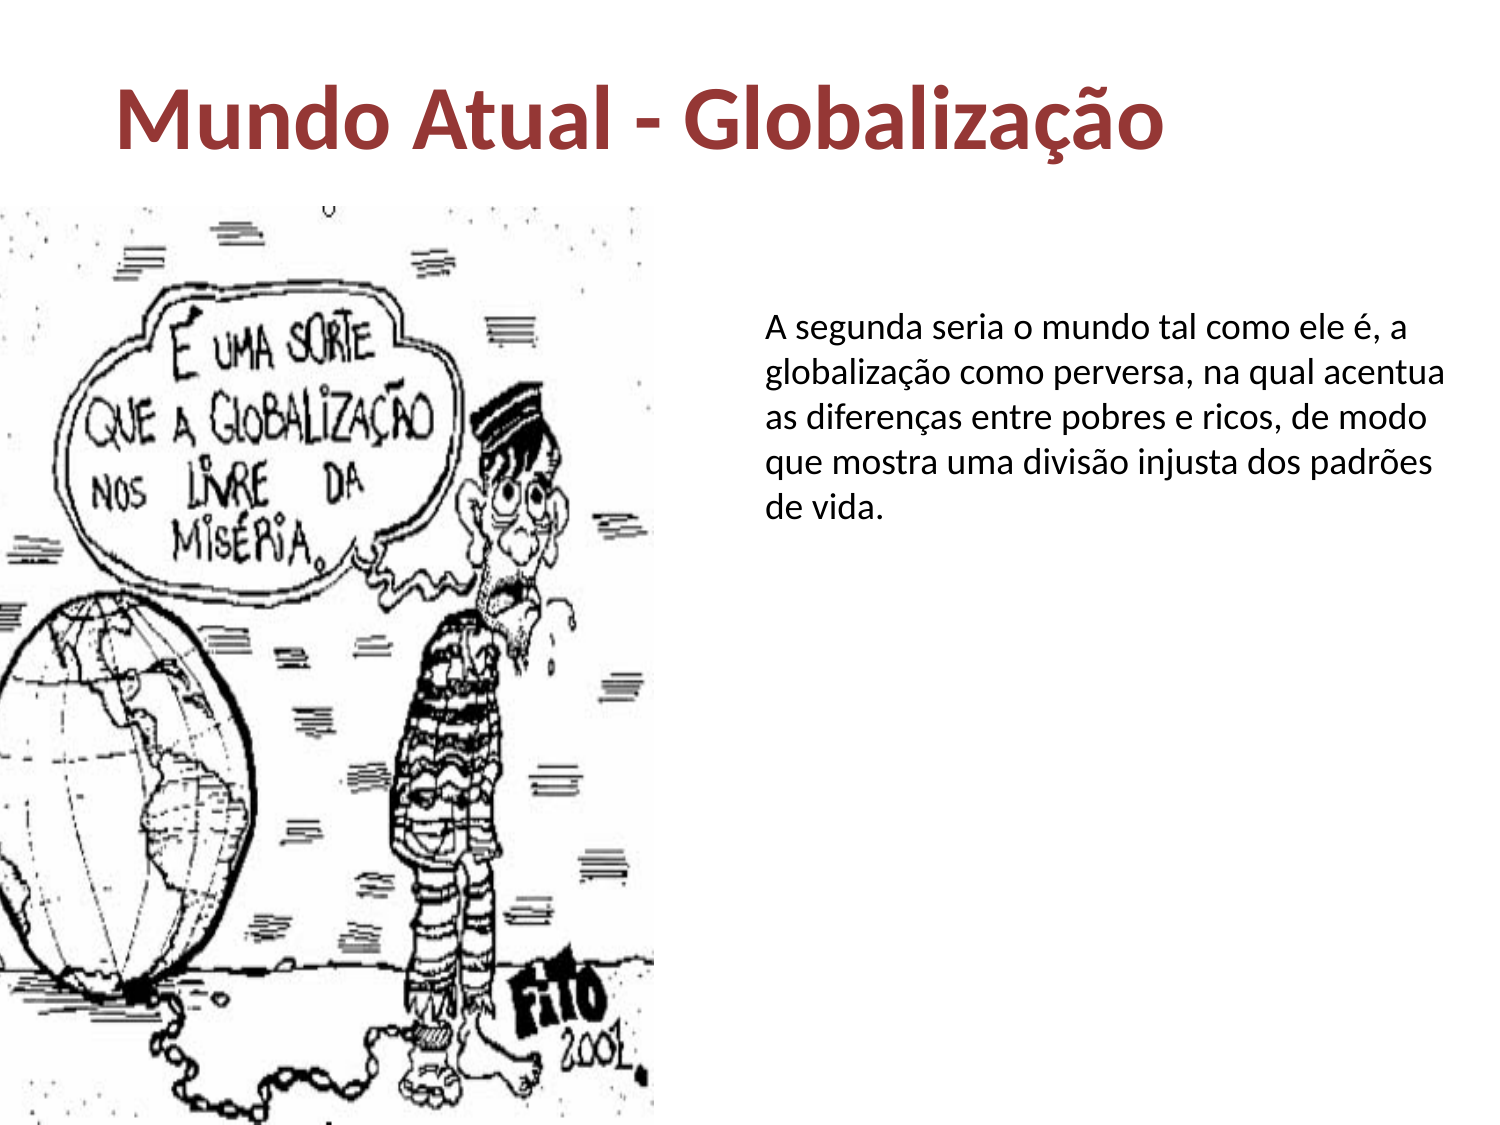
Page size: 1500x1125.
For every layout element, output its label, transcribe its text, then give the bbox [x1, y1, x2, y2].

list A segunda seria o mundo tal como ele é, a globalização como perversa, na qual acentua as diferenças entre pobres e ricos, de modo que mostra uma divisão injusta dos padrões de vida. [750, 294, 1473, 1037]
picture [0, 206, 654, 1125]
text_box Mundo Atual - Globalização [99, 19, 1450, 207]
